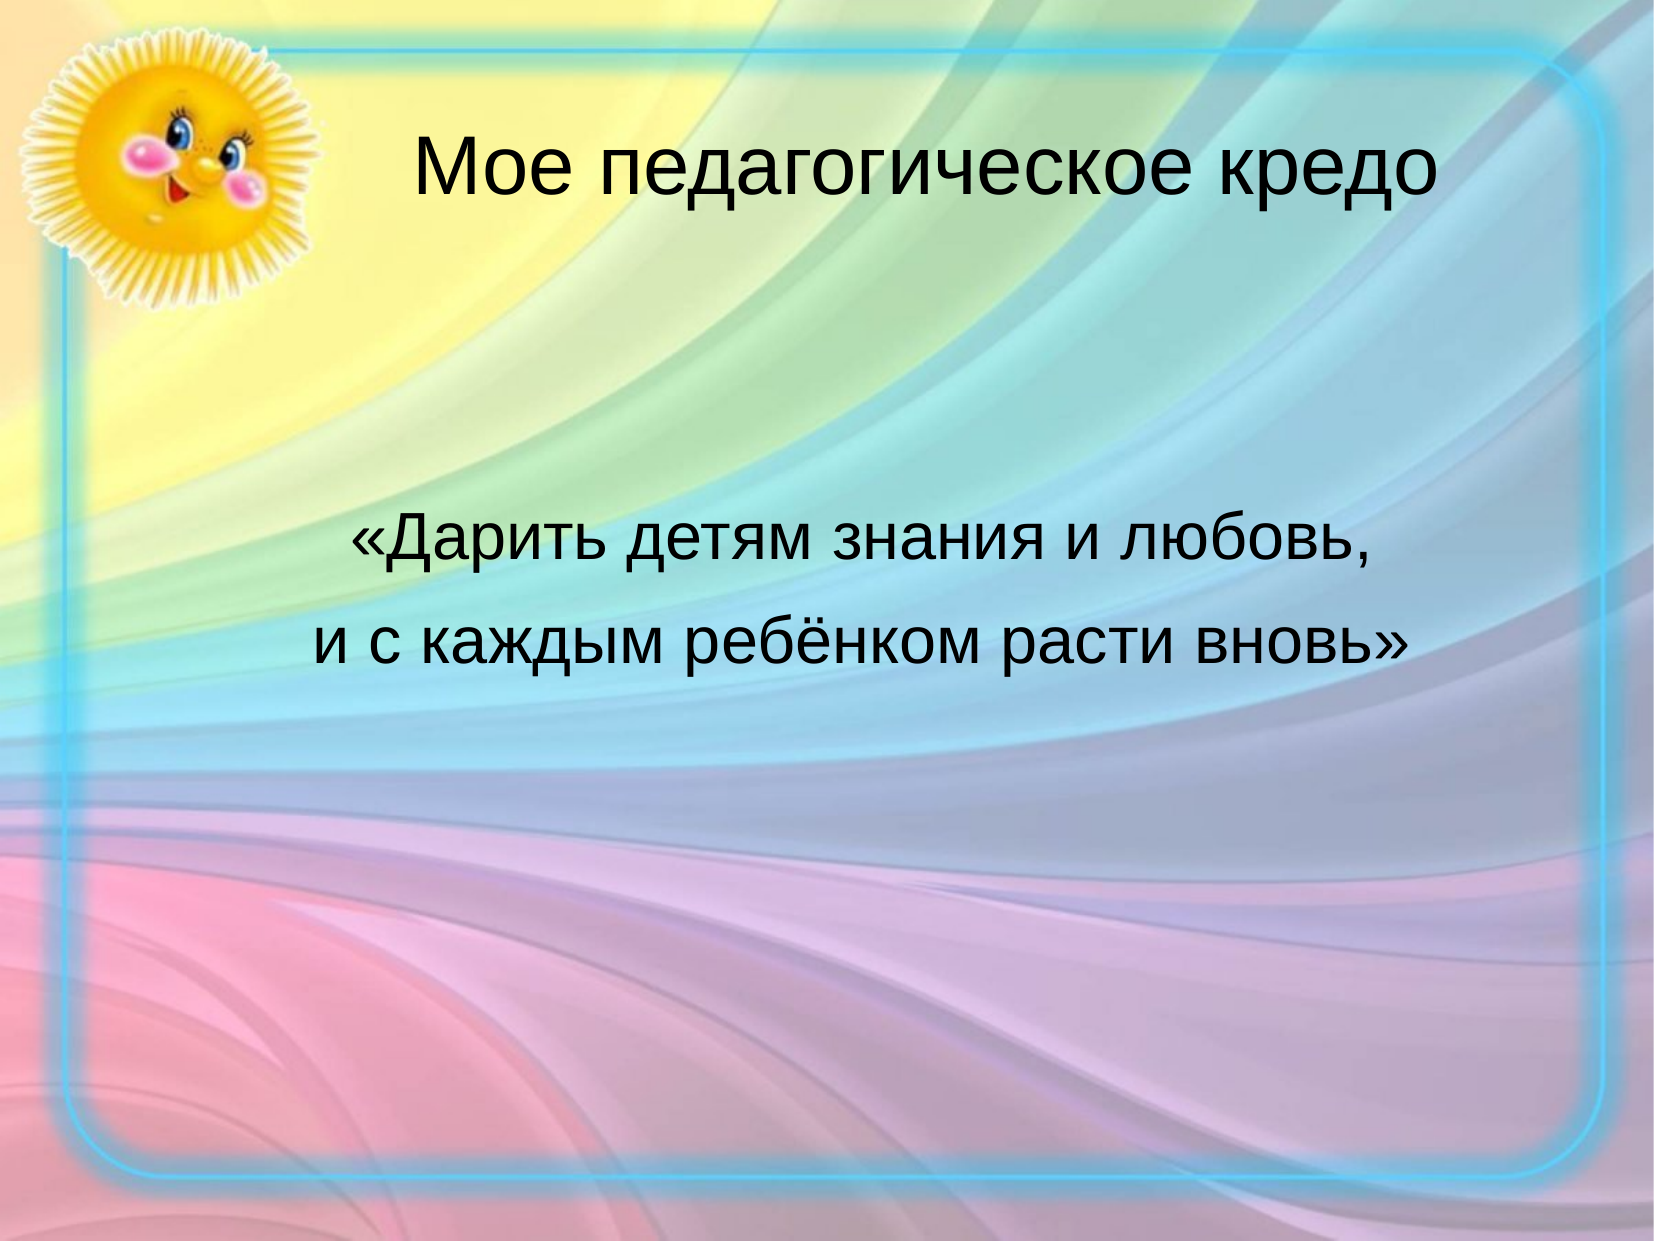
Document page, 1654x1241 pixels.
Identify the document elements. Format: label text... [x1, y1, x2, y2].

title Мое педагогическое кредо [194, 59, 1654, 267]
list «Дарить детям знания и любовь, и с каждым ребёнком расти вновь» [82, 290, 1571, 1109]
picture [0, 0, 1654, 1241]
